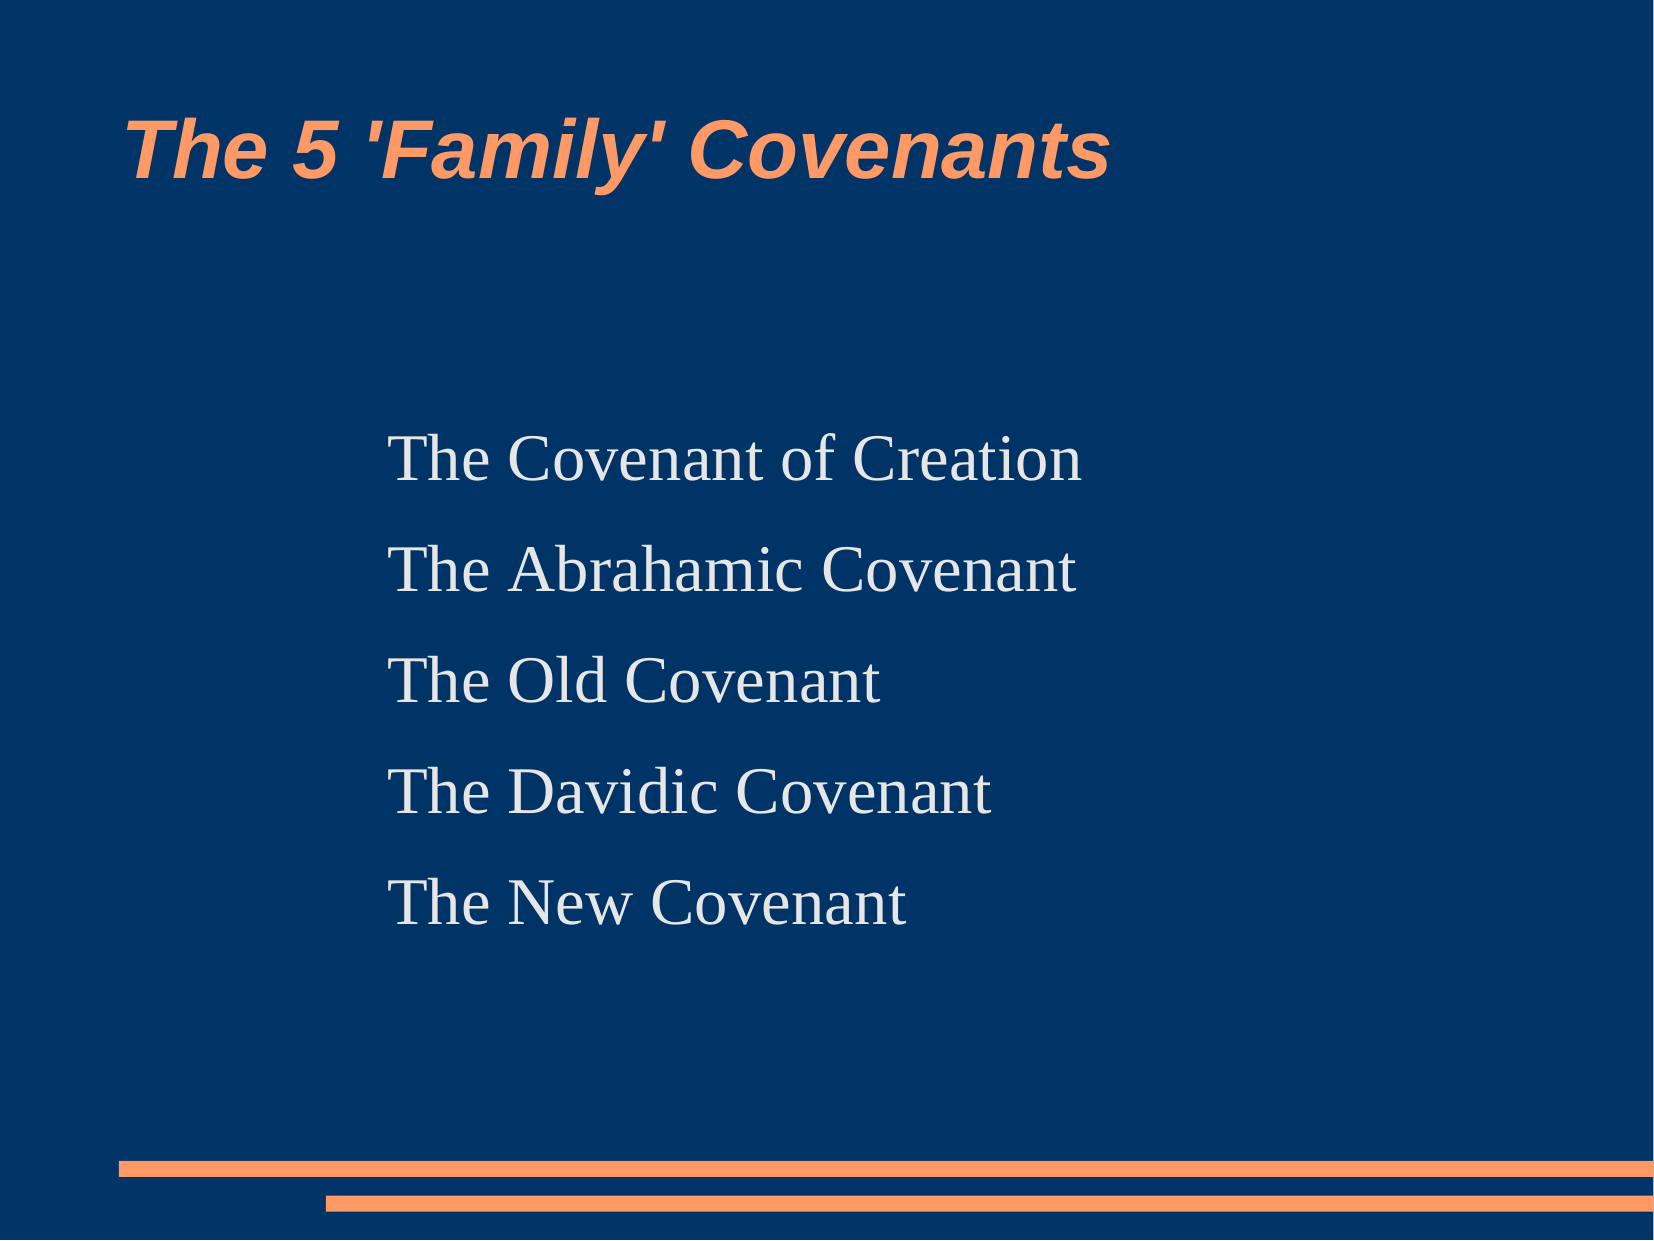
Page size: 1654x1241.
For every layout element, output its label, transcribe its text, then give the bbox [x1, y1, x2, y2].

title The 5 'Family' Covenants [121, 46, 1534, 254]
list The Covenant of Creation The Abrahamic Covenant The Old Covenant The Davidic Covenant The New Covenant [295, 383, 1322, 975]
